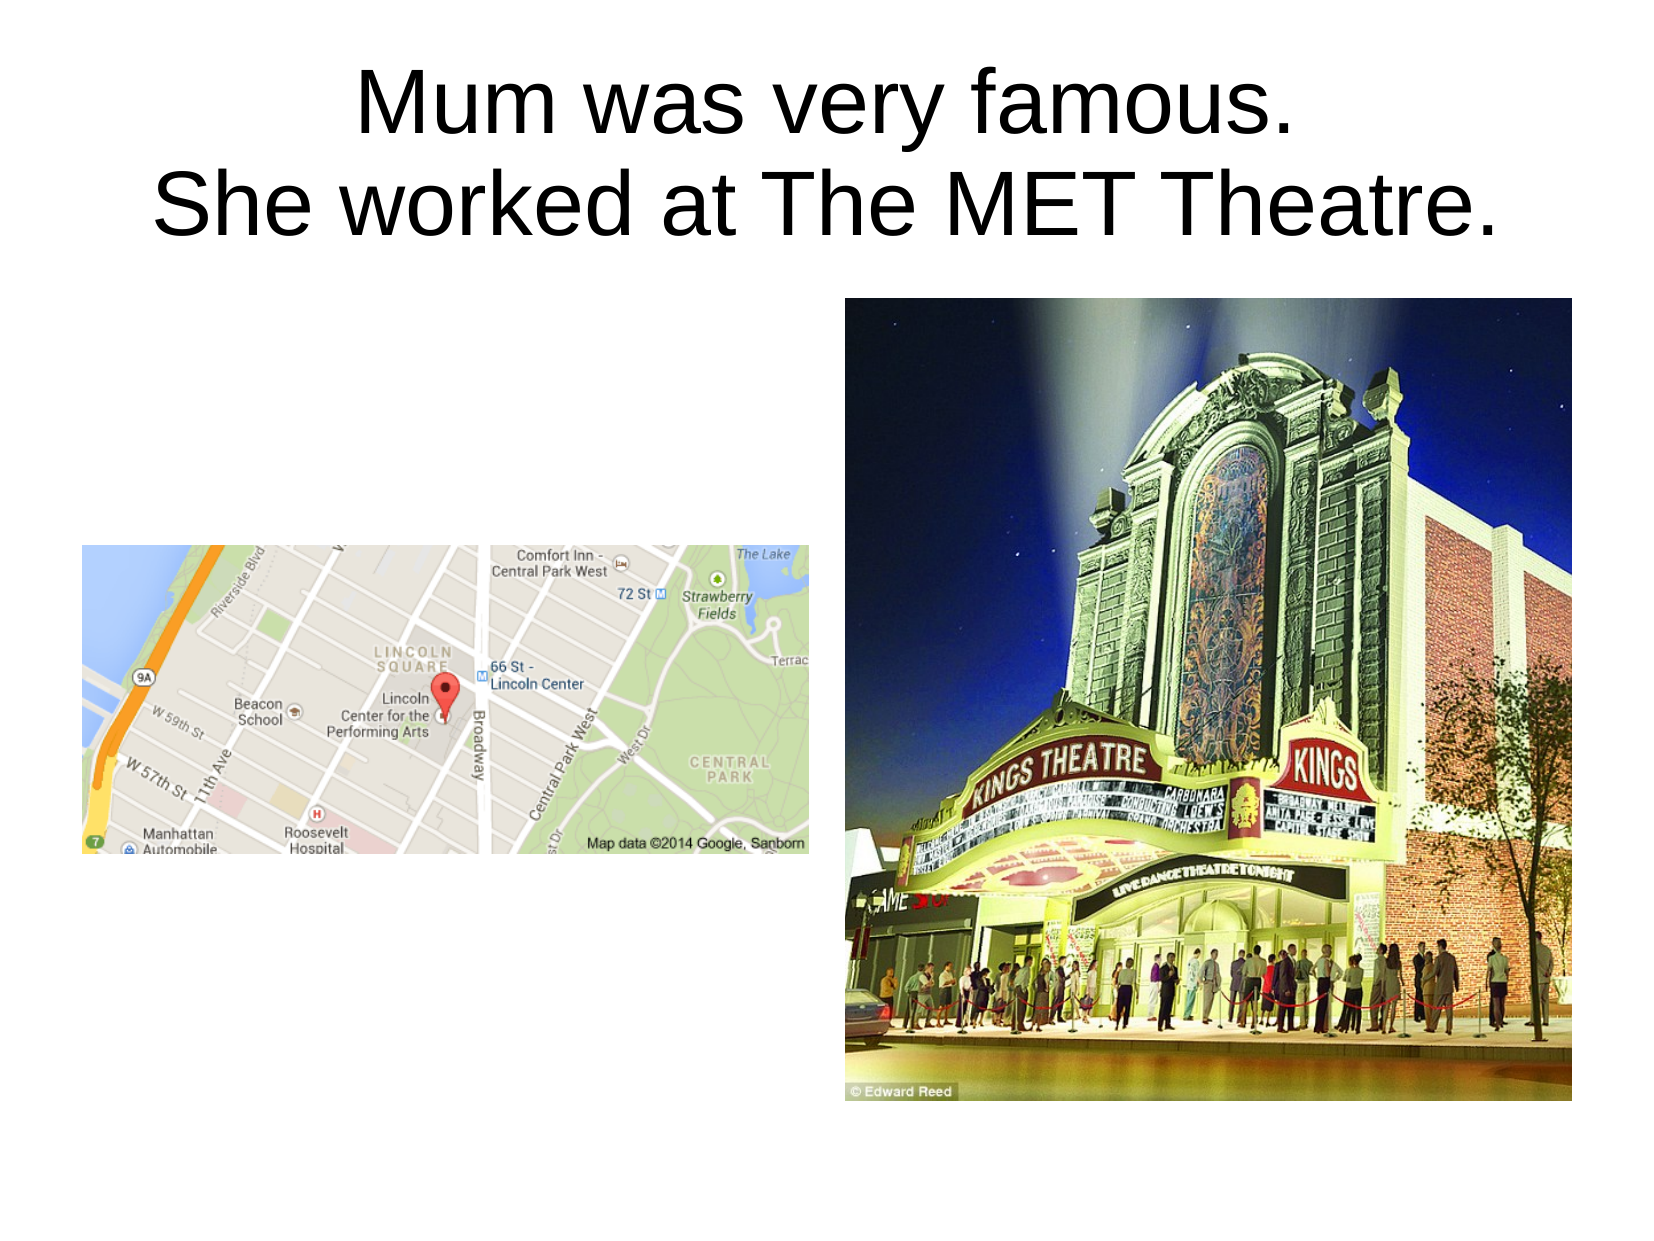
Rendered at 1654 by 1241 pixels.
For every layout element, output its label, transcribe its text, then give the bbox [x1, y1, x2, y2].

title Mum was very famous. She worked at The MET Theatre. [82, 49, 1571, 257]
picture [845, 298, 1572, 1101]
picture [82, 545, 809, 854]
